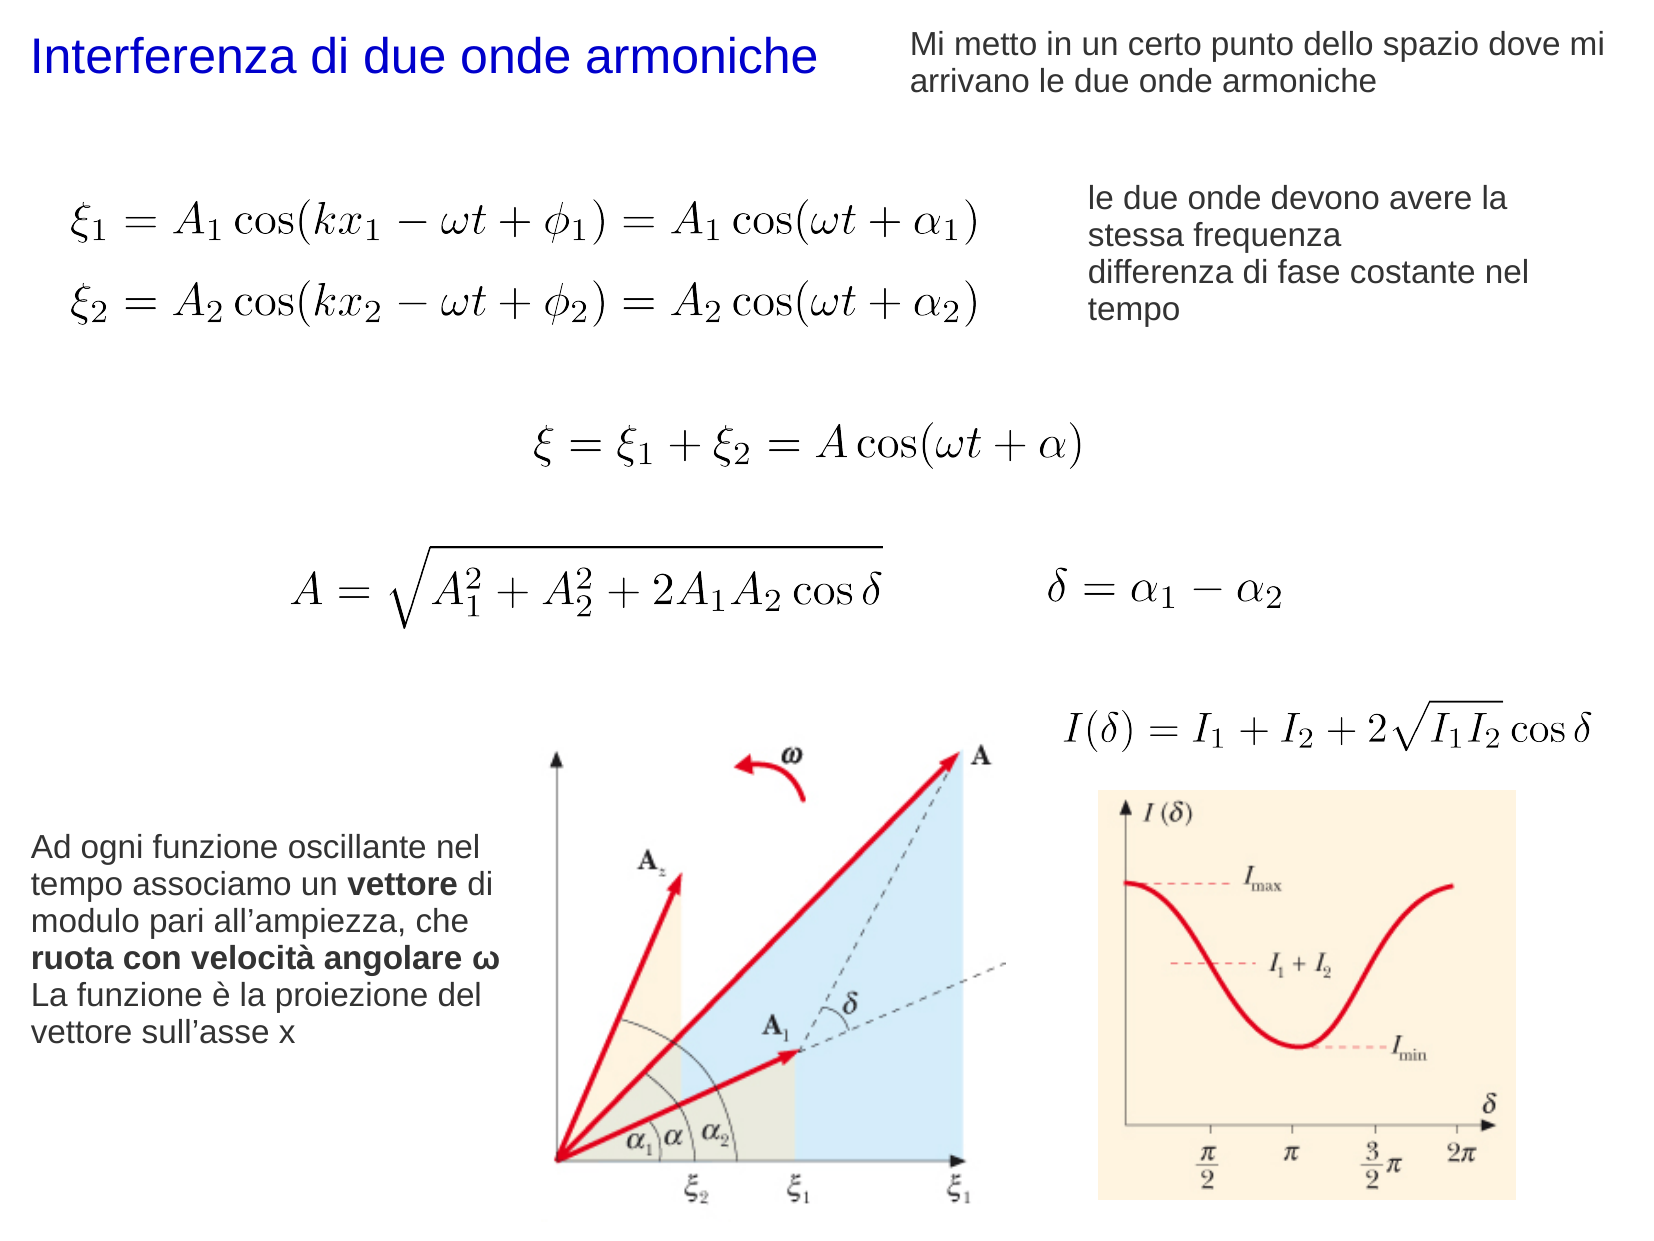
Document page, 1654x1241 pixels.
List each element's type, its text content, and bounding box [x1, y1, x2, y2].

picture [290, 545, 885, 630]
text_box Ad ogni funzione oscillante nel tempo associamo un vettore di modulo pari all’ampiezza, che ruota con velocità angolare ω La funzione è la proiezione del vettore sull’asse x [16, 821, 557, 1059]
picture [529, 719, 1006, 1222]
picture [534, 422, 1081, 469]
text_box Interferenza di due onde armoniche [15, 21, 894, 92]
text_box Mi metto in un certo punto dello spazio dove mi arrivano le due onde armoniche [894, 18, 1632, 109]
picture [71, 280, 978, 327]
picture [1048, 567, 1282, 608]
picture [71, 199, 978, 246]
picture [1063, 699, 1593, 752]
picture [1098, 790, 1516, 1201]
text_box le due onde devono avere la stessa frequenza differenza di fase costante nel tempo [1073, 171, 1614, 335]
